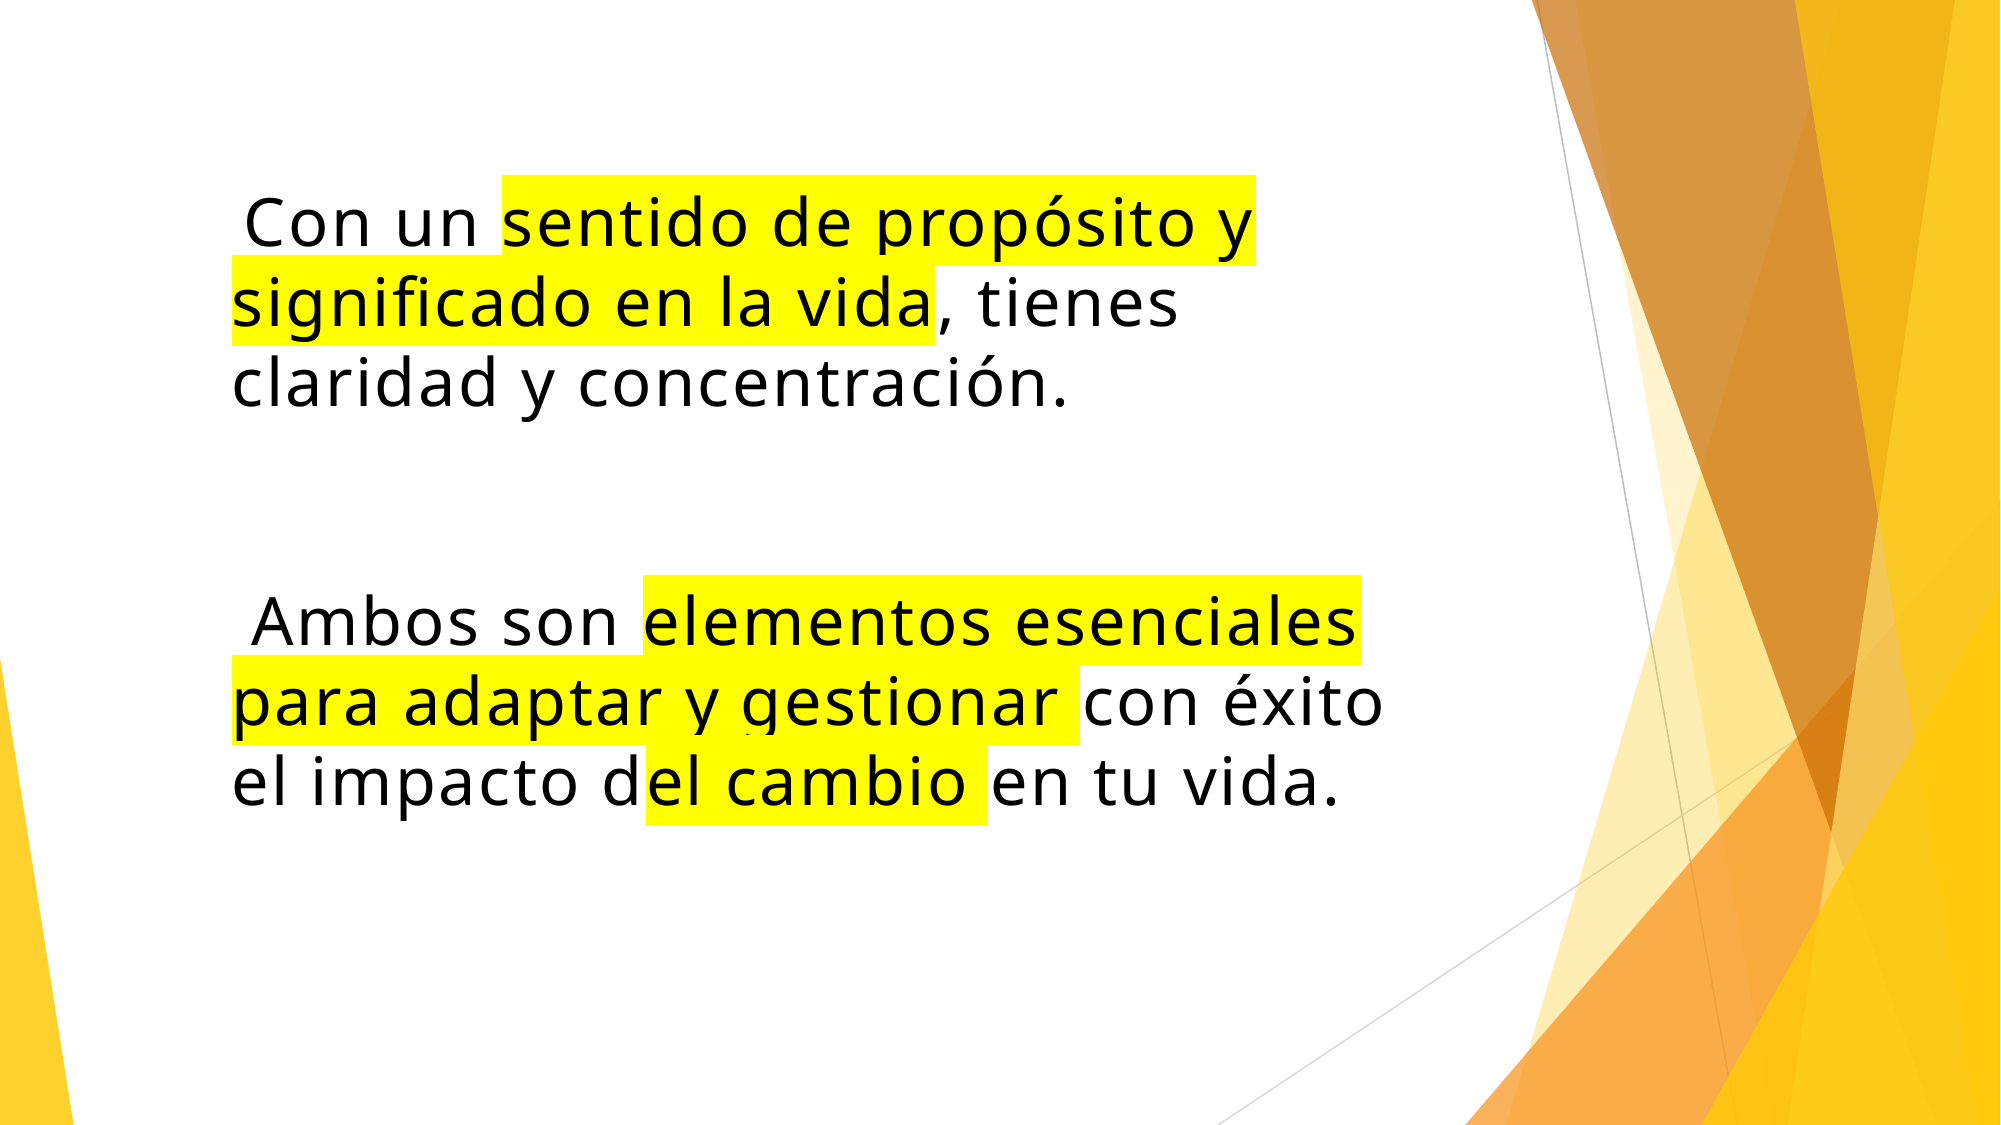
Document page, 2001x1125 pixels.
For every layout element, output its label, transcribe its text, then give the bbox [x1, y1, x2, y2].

text_box Con un sentido de propósito y significado en la vida, tienes claridad y concentración. Ambos son elementos esenciales para adaptar y gestionar con éxito el impacto del cambio en tu vida. [216, 171, 1480, 915]
